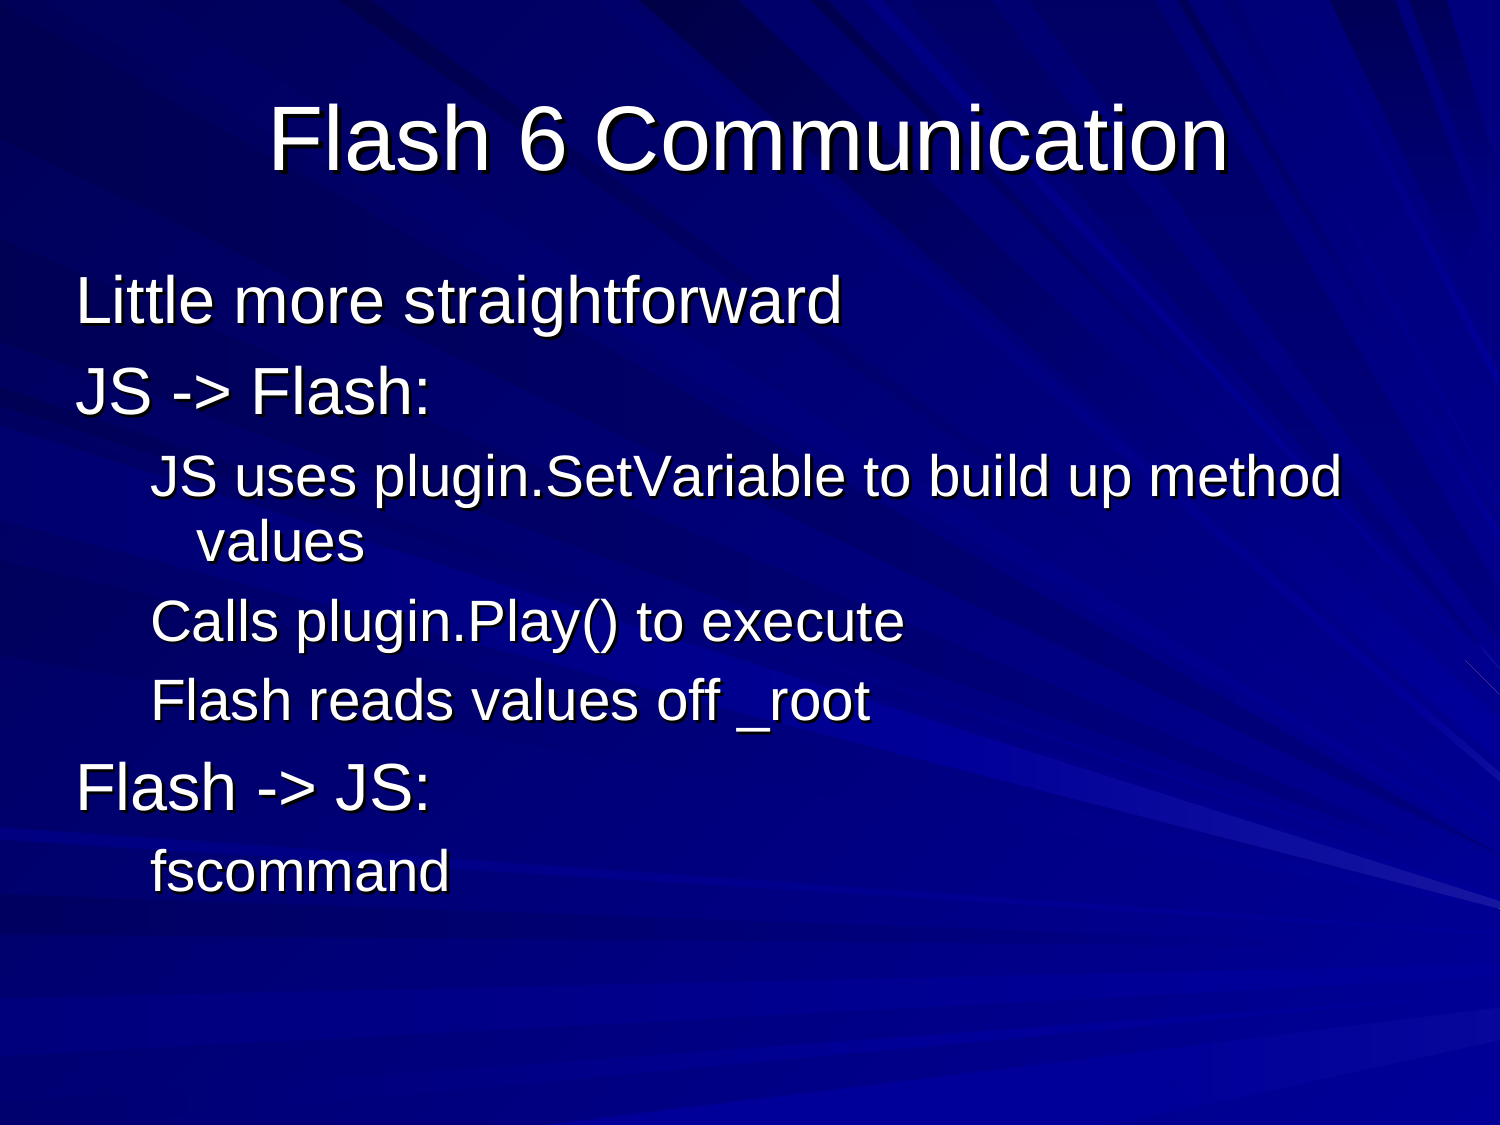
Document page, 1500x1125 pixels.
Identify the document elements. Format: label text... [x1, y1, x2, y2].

title Flash 6 Communication [75, 51, 1425, 226]
list Little more straightforward JS -> Flash: JS uses plugin.SetVariable to build up method values Calls plugin.Play() to execute Flash reads values off _root Flash -> JS: fscommand [75, 263, 1425, 993]
